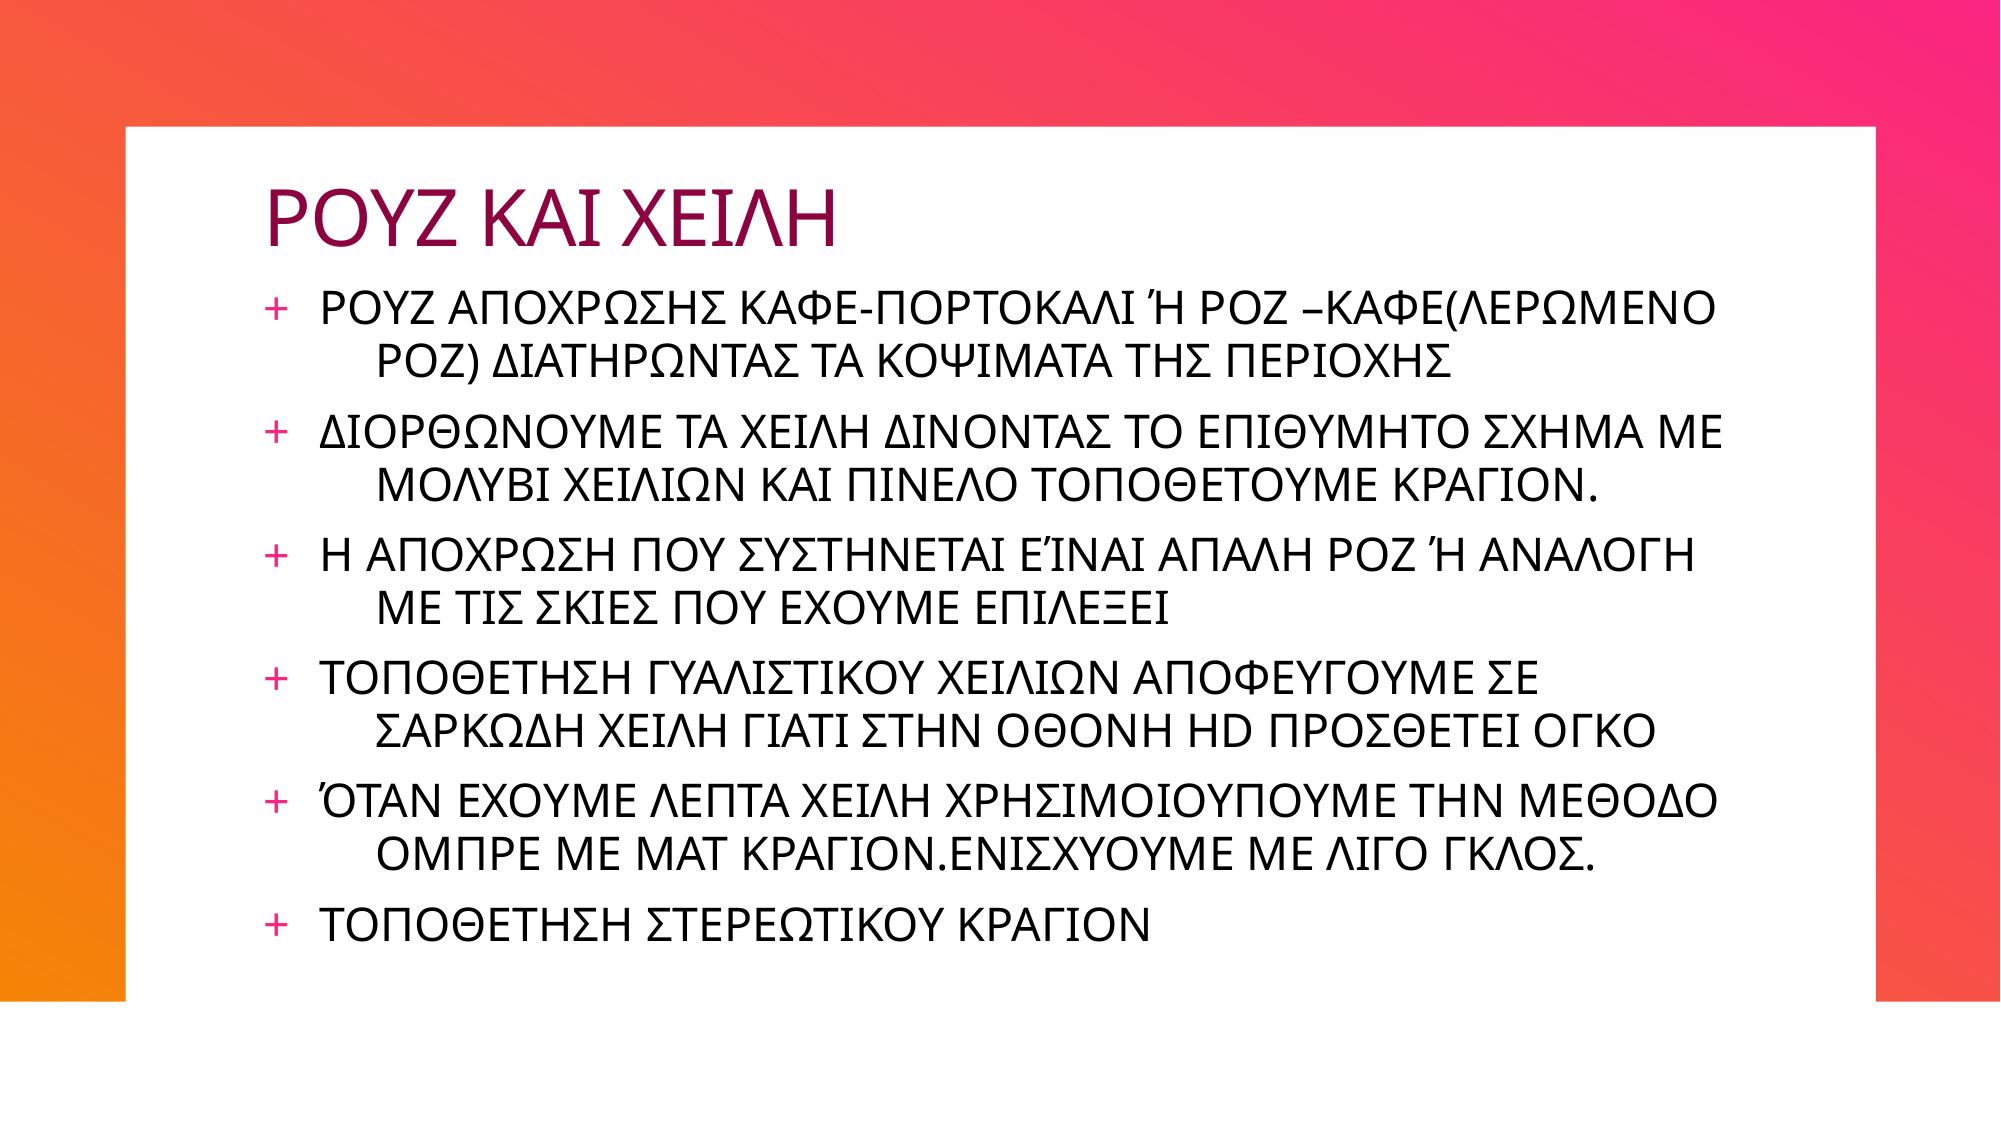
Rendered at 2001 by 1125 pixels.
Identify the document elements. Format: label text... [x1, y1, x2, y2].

list ΡΟΥΖ ΑΠΟΧΡΩΣΗΣ ΚΑΦΕ-ΠΟΡΤΟΚΑΛΙ Ή ΡΟΖ –ΚΑΦΕ(ΛΕΡΩΜΕΝΟ ΡΟΖ) ΔΙΑΤΗΡΩΝΤΑΣ ΤΑ ΚΟΨΙΜΑΤΑ ΤΗΣ ΠΕΡΙΟΧΗΣ ΔΙΟΡΘΩΝΟΥΜΕ ΤΑ ΧΕΙΛΗ ΔΙΝΟΝΤΑΣ ΤΟ ΕΠΙΘΥΜΗΤΟ ΣΧΗΜΑ ΜΕ ΜΟΛΥΒΙ ΧΕΙΛΙΩΝ ΚΑΙ ΠΙΝΕΛΟ ΤΟΠΟΘΕΤΟΥΜΕ ΚΡΑΓΙΟΝ. Η ΑΠΟΧΡΩΣΗ ΠΟΥ ΣΥΣΤΗΝΕΤΑΙ ΕΊΝΑΙ ΑΠΑΛΗ ΡΟΖ Ή ΑΝΑΛΟΓΗ ΜΕ ΤΙΣ ΣΚΙΕΣ ΠΟΥ ΕΧΟΥΜΕ ΕΠΙΛΕΞΕΙ ΤΟΠΟΘΕΤΗΣΗ ΓΥΑΛΙΣΤΙΚΟΥ ΧΕΙΛΙΩΝ ΑΠΟΦΕΥΓΟΥΜΕ ΣΕ ΣΑΡΚΩΔΗ ΧΕΙΛΗ ΓΙΑΤΙ ΣΤΗΝ ΟΘΟΝΗ HD ΠΡΟΣΘΕΤΕΙ ΟΓΚΟ ΌΤΑΝ ΕΧΟΥΜΕ ΛΕΠΤΑ ΧΕΙΛΗ ΧΡΗΣΙΜΟΙΟΥΠΟΥΜΕ ΤΗΝ ΜΕΘΟΔΟ ΟΜΠΡΕ ΜΕ ΜΑΤ ΚΡΑΓΙΟΝ.ΕΝΙΣΧΥΟΥΜΕ ΜΕ ΛΙΓΟ ΓΚΛΟΣ. ΤΟΠΟΘΕΤΗΣΗ ΣΤΕΡΕΩΤΙΚΟΥ ΚΡΑΓΙΟΝ [248, 275, 1749, 1019]
title ΡΟΥΖ ΚΑΙ ΧΕΙΛΗ [248, 166, 897, 275]
